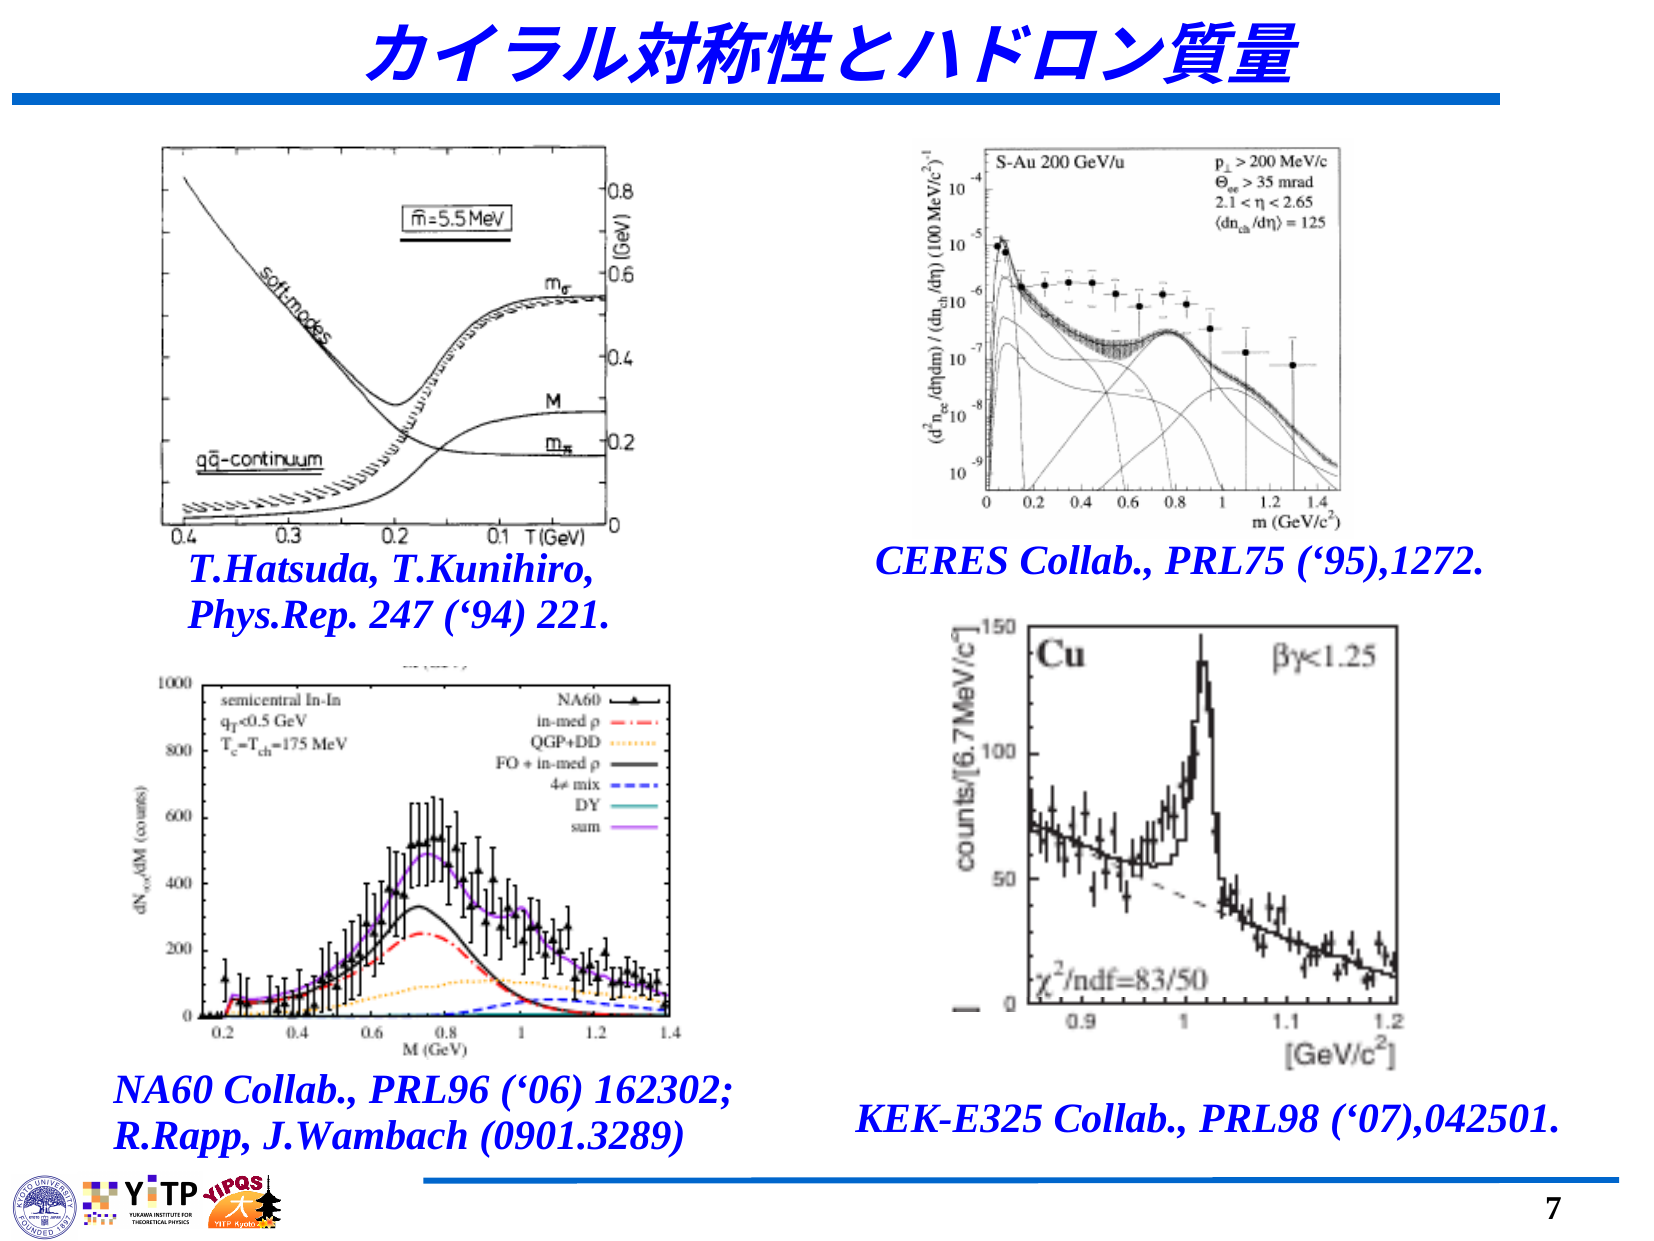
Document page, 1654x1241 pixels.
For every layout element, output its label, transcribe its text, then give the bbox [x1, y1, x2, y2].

text_box NA60 Collab., PRL96 (‘06) 162302; R.Rapp, J.Wambach (0901.3289) [113, 1066, 752, 1160]
text_box T.Hatsuda, T.Kunihiro, Phys.Rep. 247 (‘94) 221. [187, 544, 612, 638]
title カイラル対称性とハドロン質量 [0, 0, 1654, 99]
text_box KEK-E325 Collab., PRL98 (‘07),042501. [855, 1095, 1612, 1153]
picture [118, 666, 690, 1060]
picture [145, 130, 649, 557]
text_box CERES Collab., PRL75 (‘95),1272. [874, 537, 1532, 594]
picture [951, 611, 1426, 1093]
picture [11, 1170, 281, 1241]
picture [912, 138, 1354, 537]
